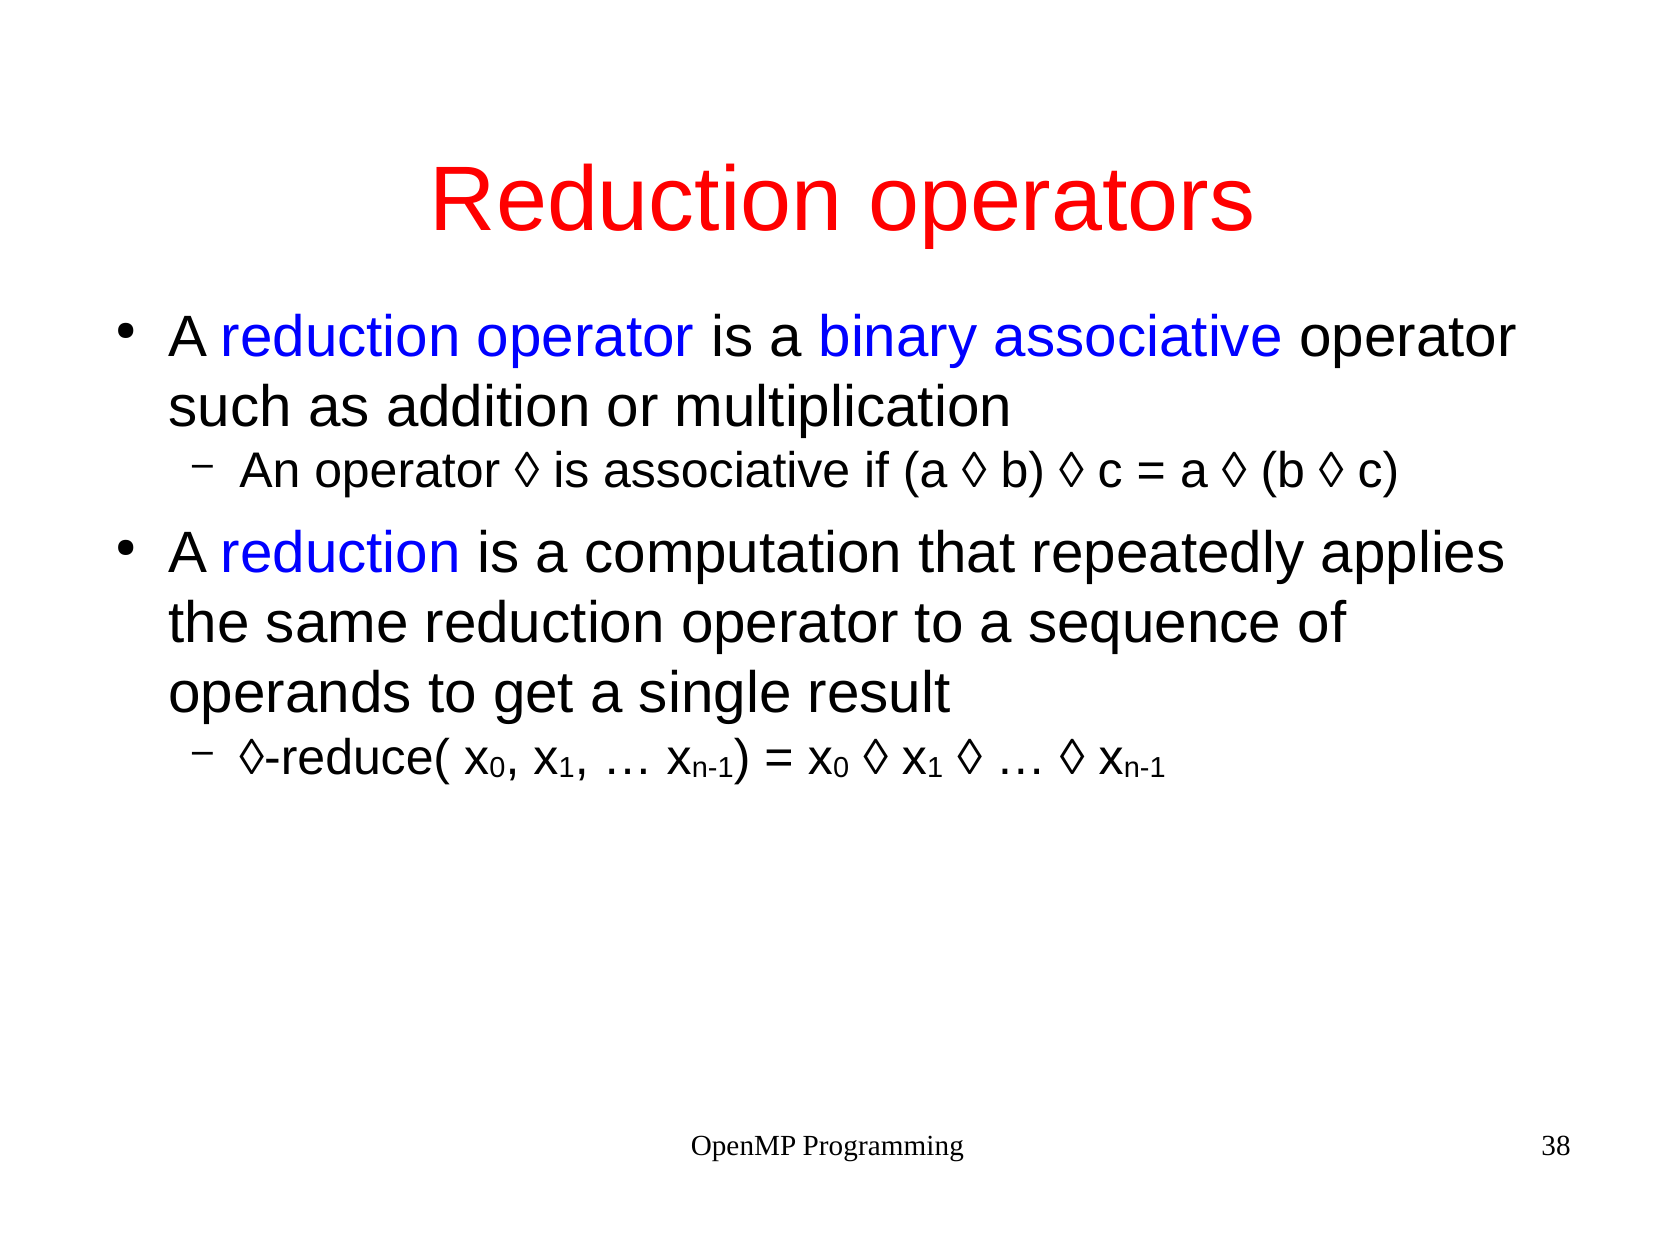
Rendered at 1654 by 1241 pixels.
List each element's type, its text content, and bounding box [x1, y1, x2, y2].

title Reduction operators [82, 49, 1571, 257]
list A reduction operator is a binary associative operator such as addition or multiplication An operator ◊ is associative if (a ◊ b) ◊ c = a ◊ (b ◊ c) A reduction is a computation that repeatedly applies the same reduction operator to a sequence of operands to get a single result ◊-reduce( x0, x1, … xn-1) = x0 ◊ x1 ◊ … ◊ xn-1 [82, 290, 1571, 1109]
